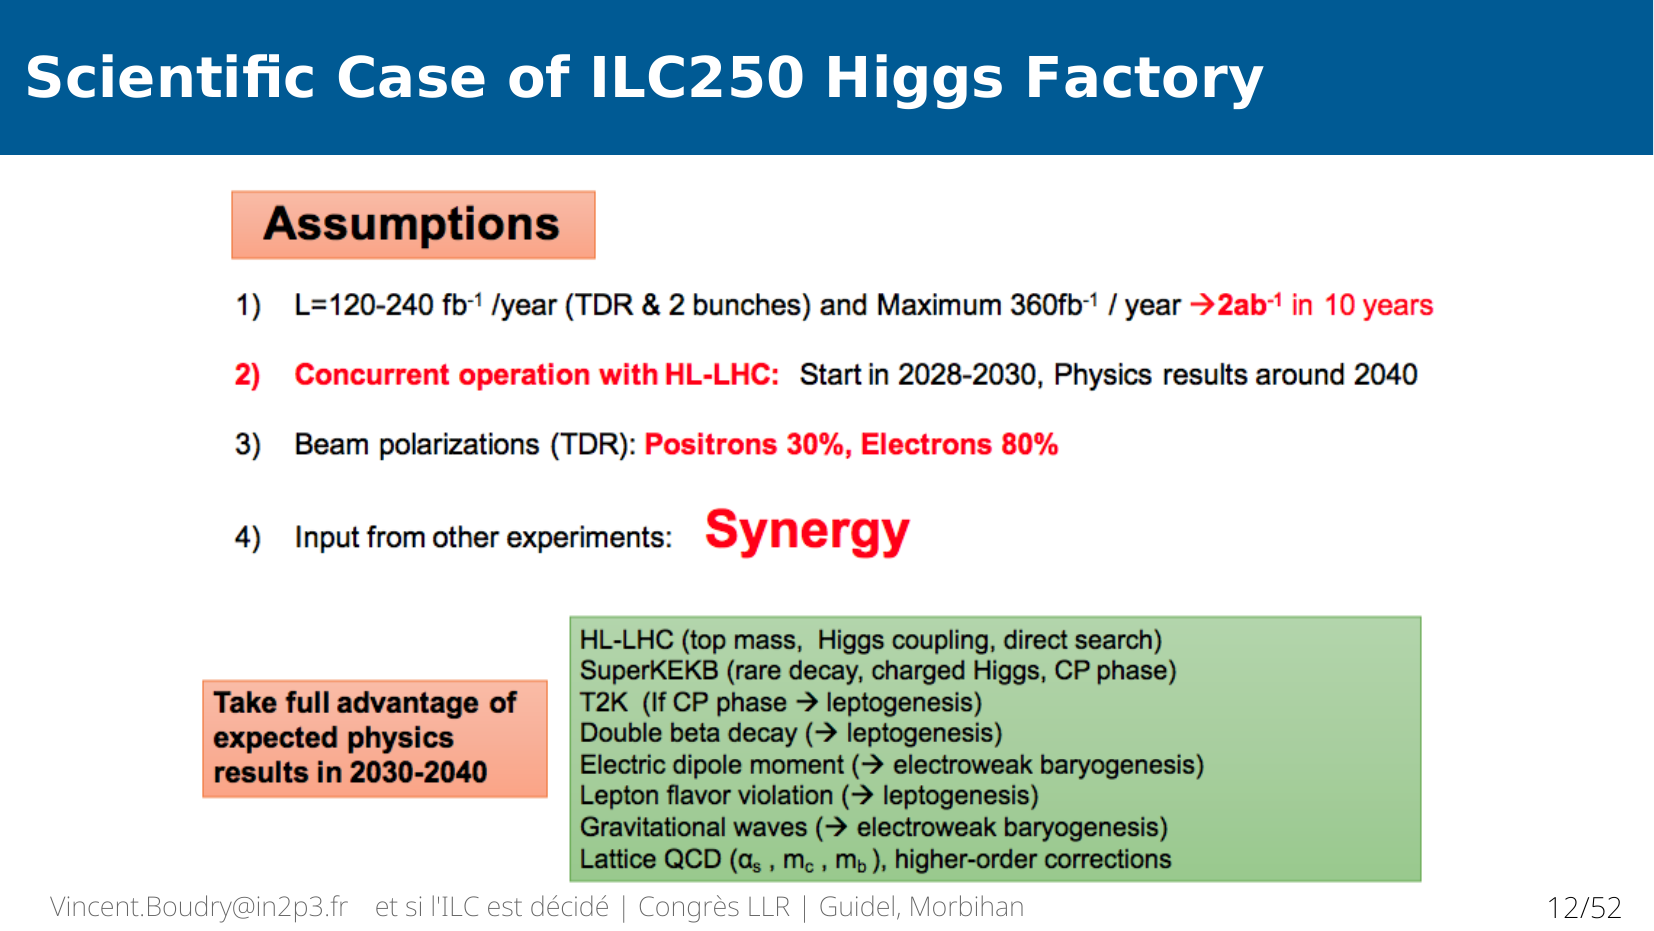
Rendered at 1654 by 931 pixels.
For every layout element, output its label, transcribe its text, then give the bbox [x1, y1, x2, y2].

title Scientific Case of ILC250 Higgs Factory [24, 45, 1635, 111]
picture [159, 157, 1506, 893]
